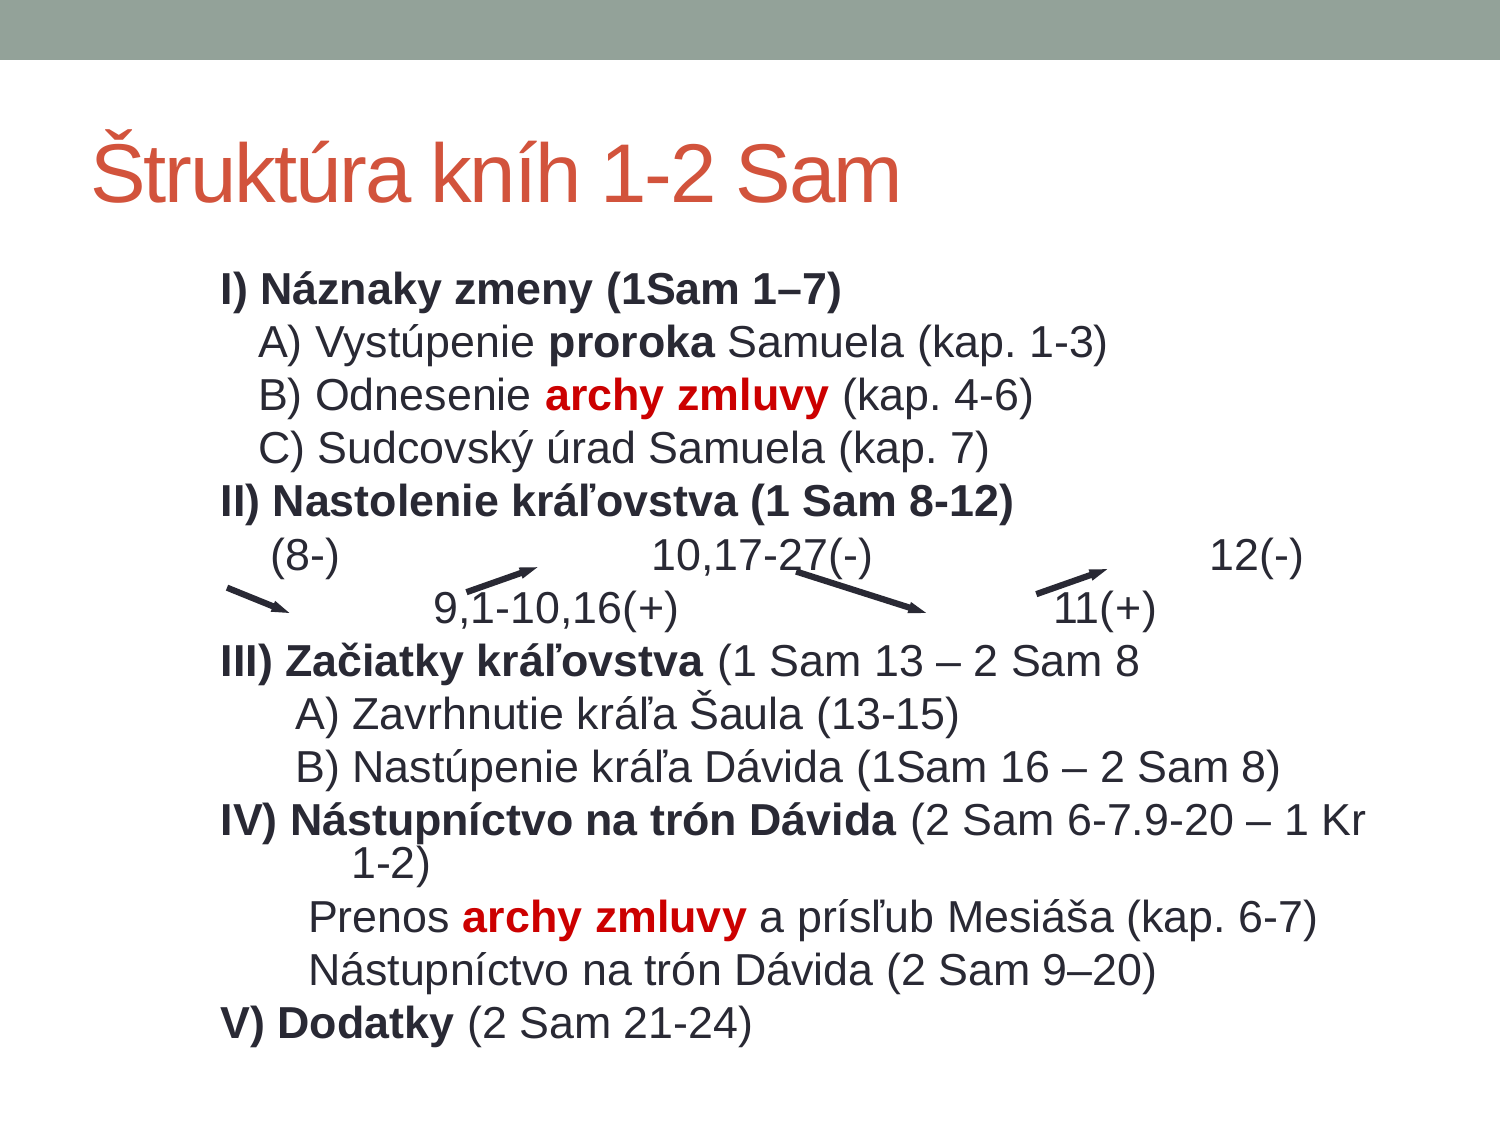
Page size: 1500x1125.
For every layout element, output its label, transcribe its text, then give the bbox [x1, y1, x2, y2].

title Štruktúra kníh 1-2 Sam [75, 87, 1426, 251]
list I) Náznaky zmeny (1Sam 1–7) A) Vystúpenie proroka Samuela (kap. 1-3) B) Odnesenie archy zmluvy (kap. 4-6) C) Sudcovský úrad Samuela (kap. 7) II) Nastolenie kráľovstva (1 Sam 8-12) (8-) 10,17-27(-) 12(-) 9,1-10,16(+) 11(+) III) Začiatky kráľovstva (1 Sam 13 – 2 Sam 8 A) Zavrhnutie kráľa Šaula (13-15) B) Nastúpenie kráľa Dávida (1Sam 16 – 2 Sam 8) IV) Nástupníctvo na trón Dávida (2 Sam 6-7.9-20 – 1 Kr 1-2) Prenos archy zmluvy a prísľub Mesiáša (kap. 6-7) Nástupníctvo na trón Dávida (2 Sam 9–20) V) Dodatky (2 Sam 21-24) [75, 262, 1426, 1063]
